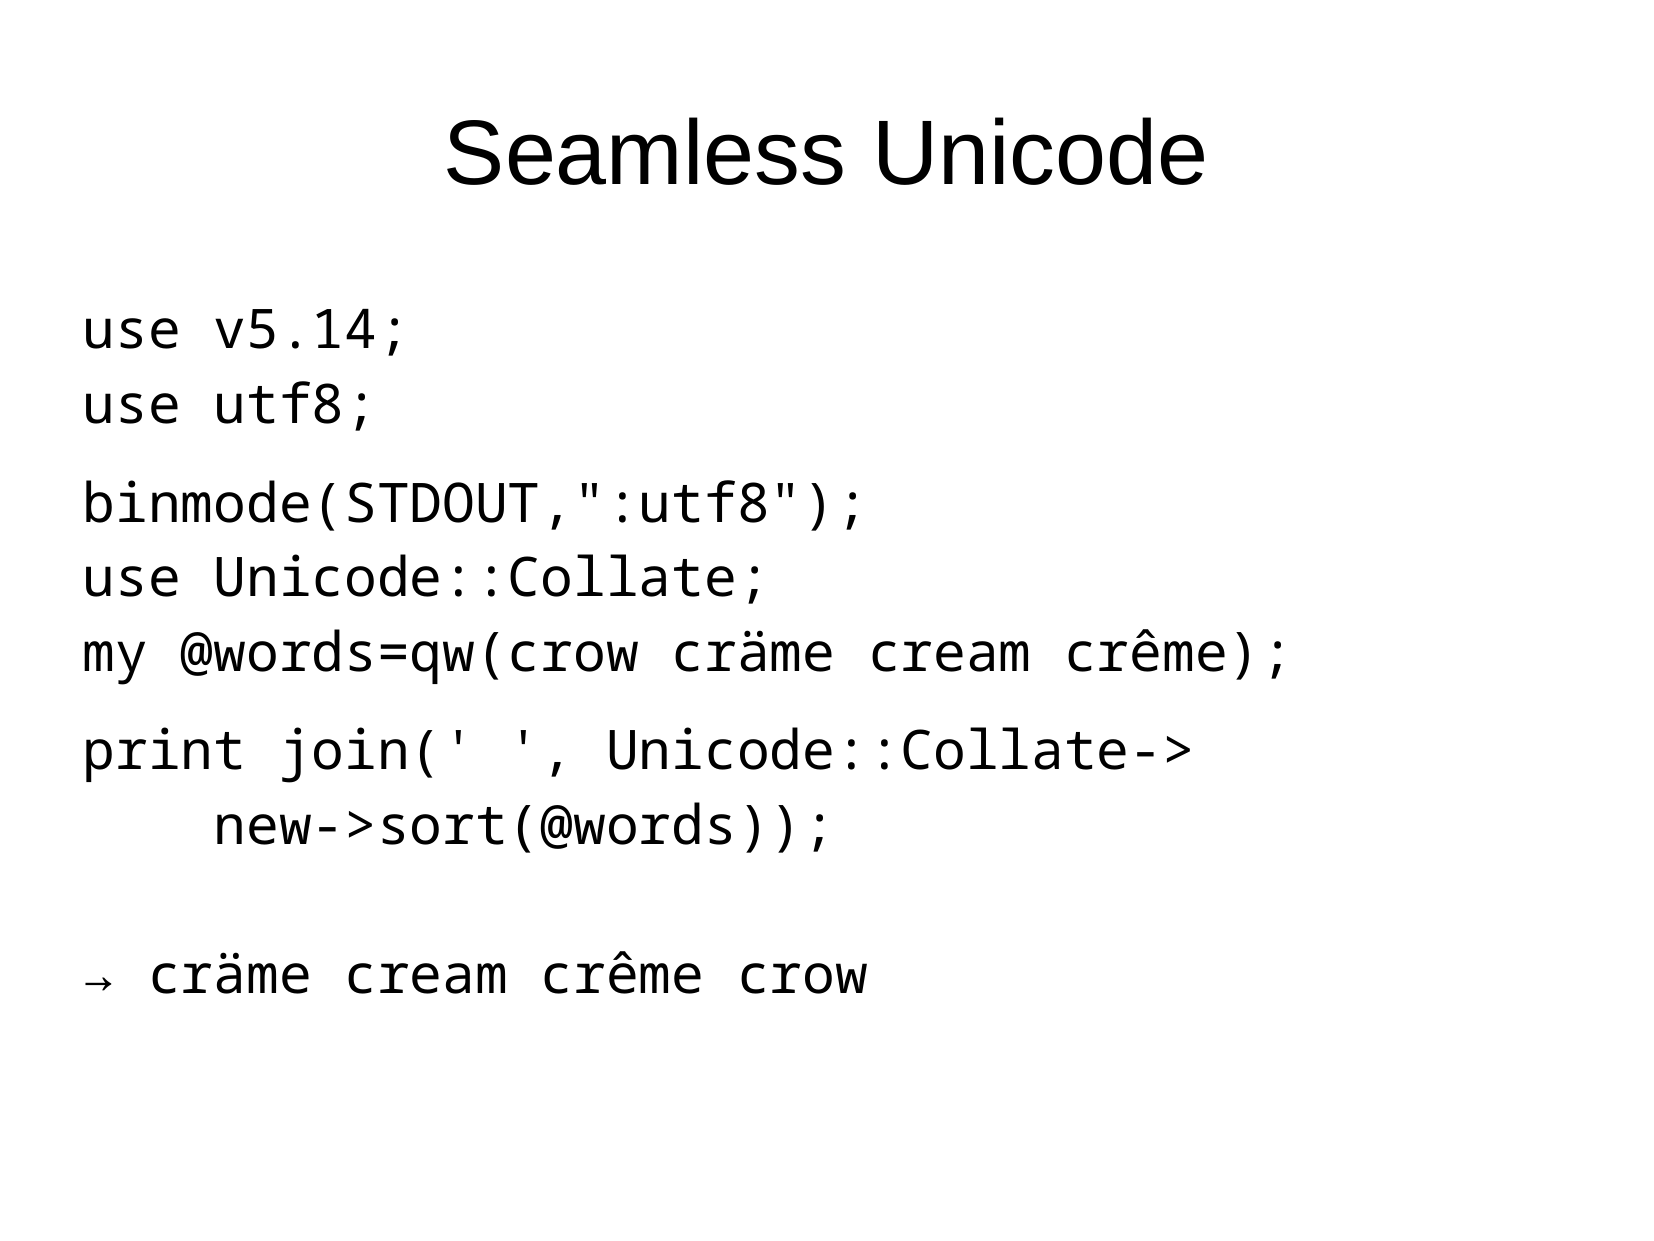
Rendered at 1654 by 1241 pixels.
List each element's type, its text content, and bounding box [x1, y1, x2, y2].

title Seamless Unicode [82, 49, 1571, 257]
list use v5.14; use utf8; binmode(STDOUT,":utf8"); use Unicode::Collate; my @words=qw(crow cräme cream crême); print join(' ', Unicode::Collate-> new->sort(@words)); → cräme cream crême crow [82, 290, 1571, 1010]
